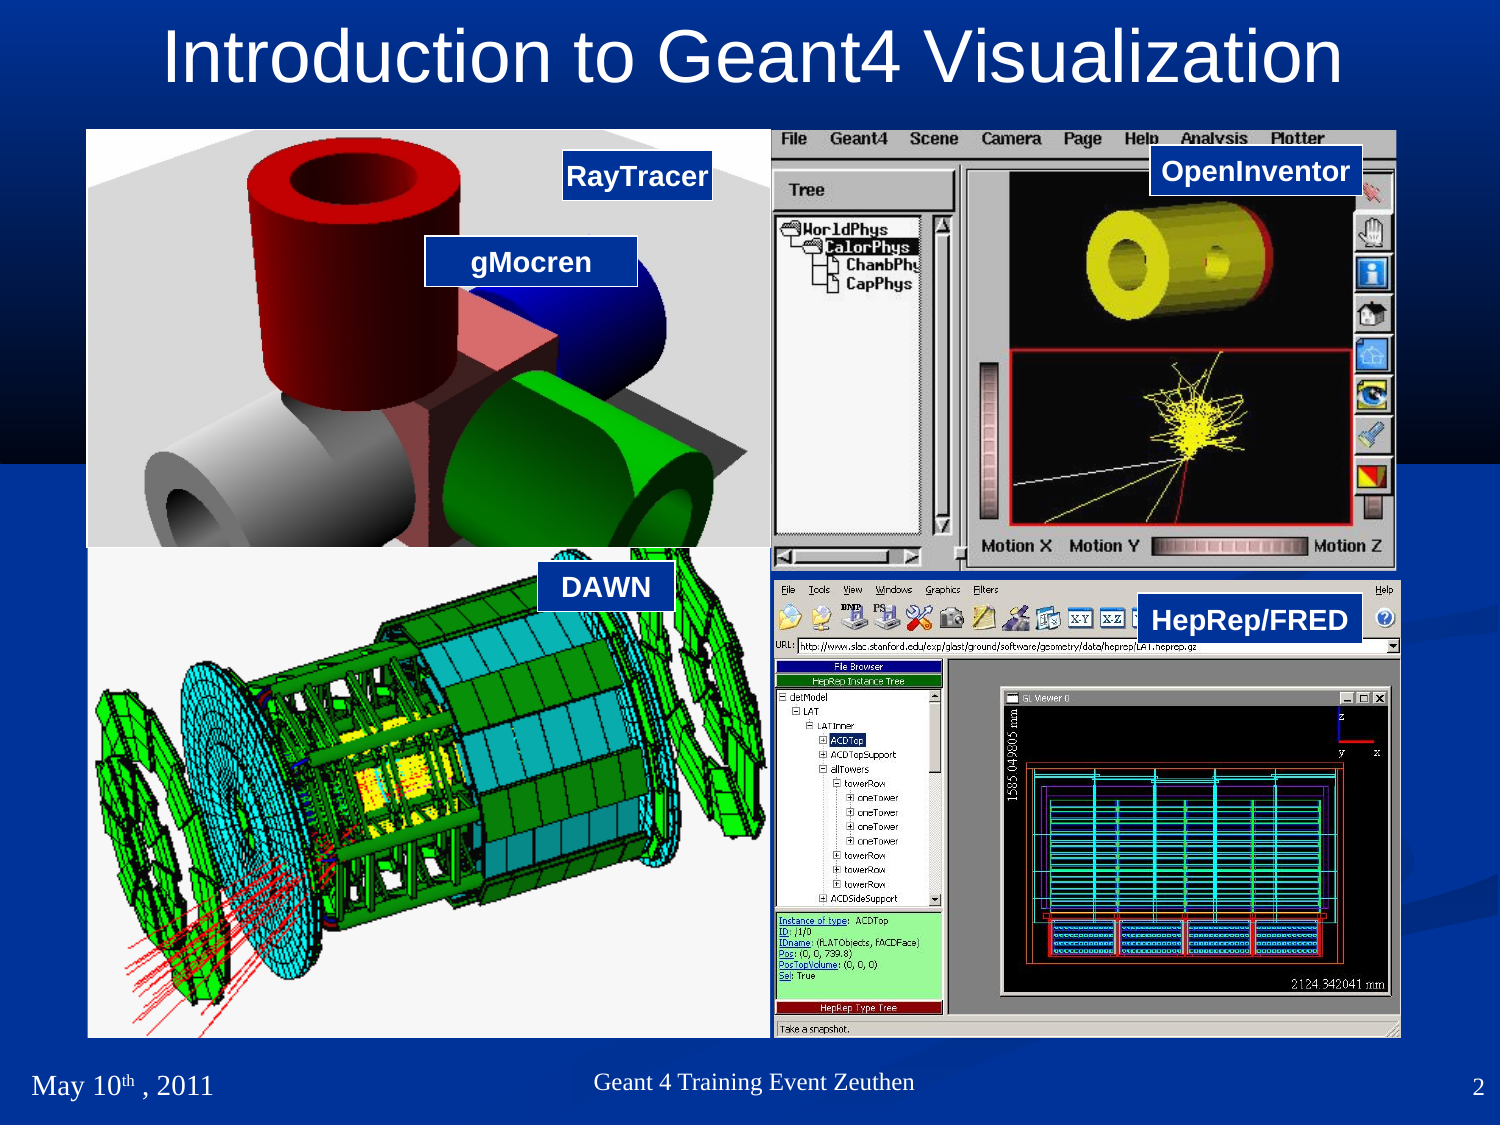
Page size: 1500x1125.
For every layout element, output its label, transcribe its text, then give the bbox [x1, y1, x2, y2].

picture [87, 130, 770, 547]
text_box Introduction to Geant4 Visualization [123, 0, 1383, 106]
text_box HepRep/FRED [1137, 593, 1363, 644]
text_box OpenInventor [1149, 144, 1363, 196]
text_box DAWN [537, 560, 676, 612]
text_box RayTracer [562, 149, 713, 201]
text_box gMocren [425, 235, 638, 287]
picture [774, 580, 1401, 1038]
picture [87, 130, 1397, 1038]
